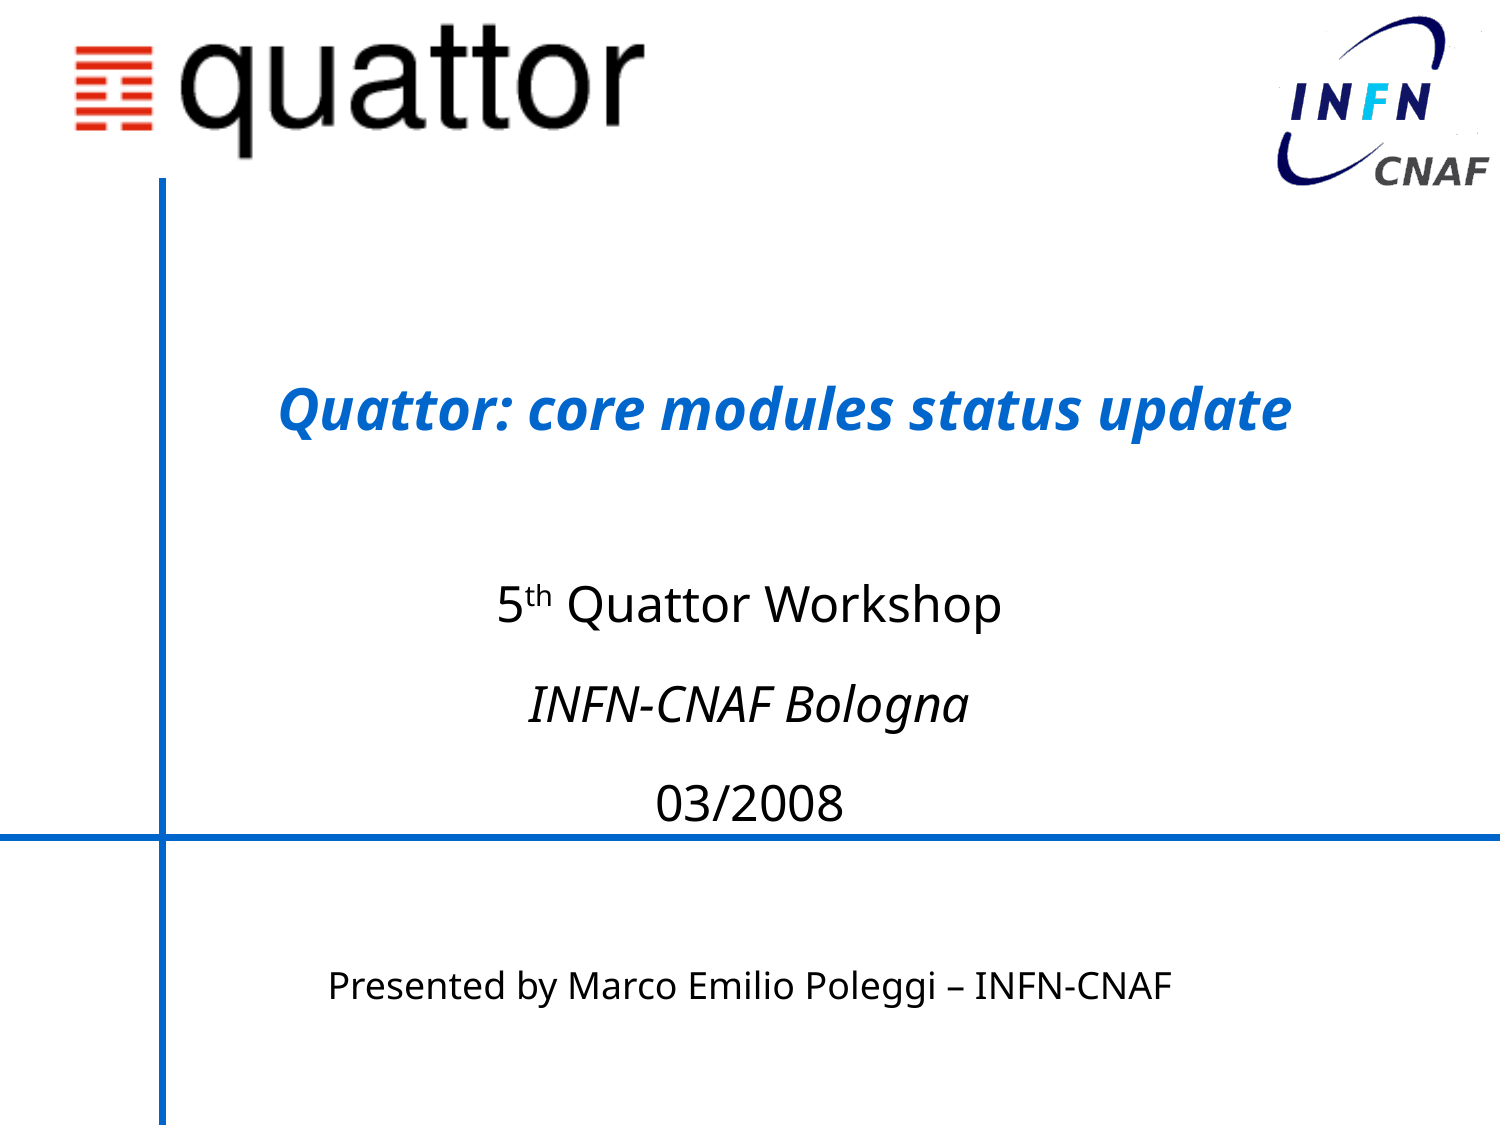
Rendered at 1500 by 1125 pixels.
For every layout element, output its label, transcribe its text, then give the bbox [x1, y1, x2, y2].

picture [1275, 14, 1491, 188]
title Quattor: core modules status update [262, 368, 1316, 455]
subtitle 5th Quattor Workshop INFN-CNAF Bologna 03/2008 Presented by Marco Emilio Poleggi – INFN-CNAF [150, 462, 1351, 987]
picture [50, 0, 677, 178]
